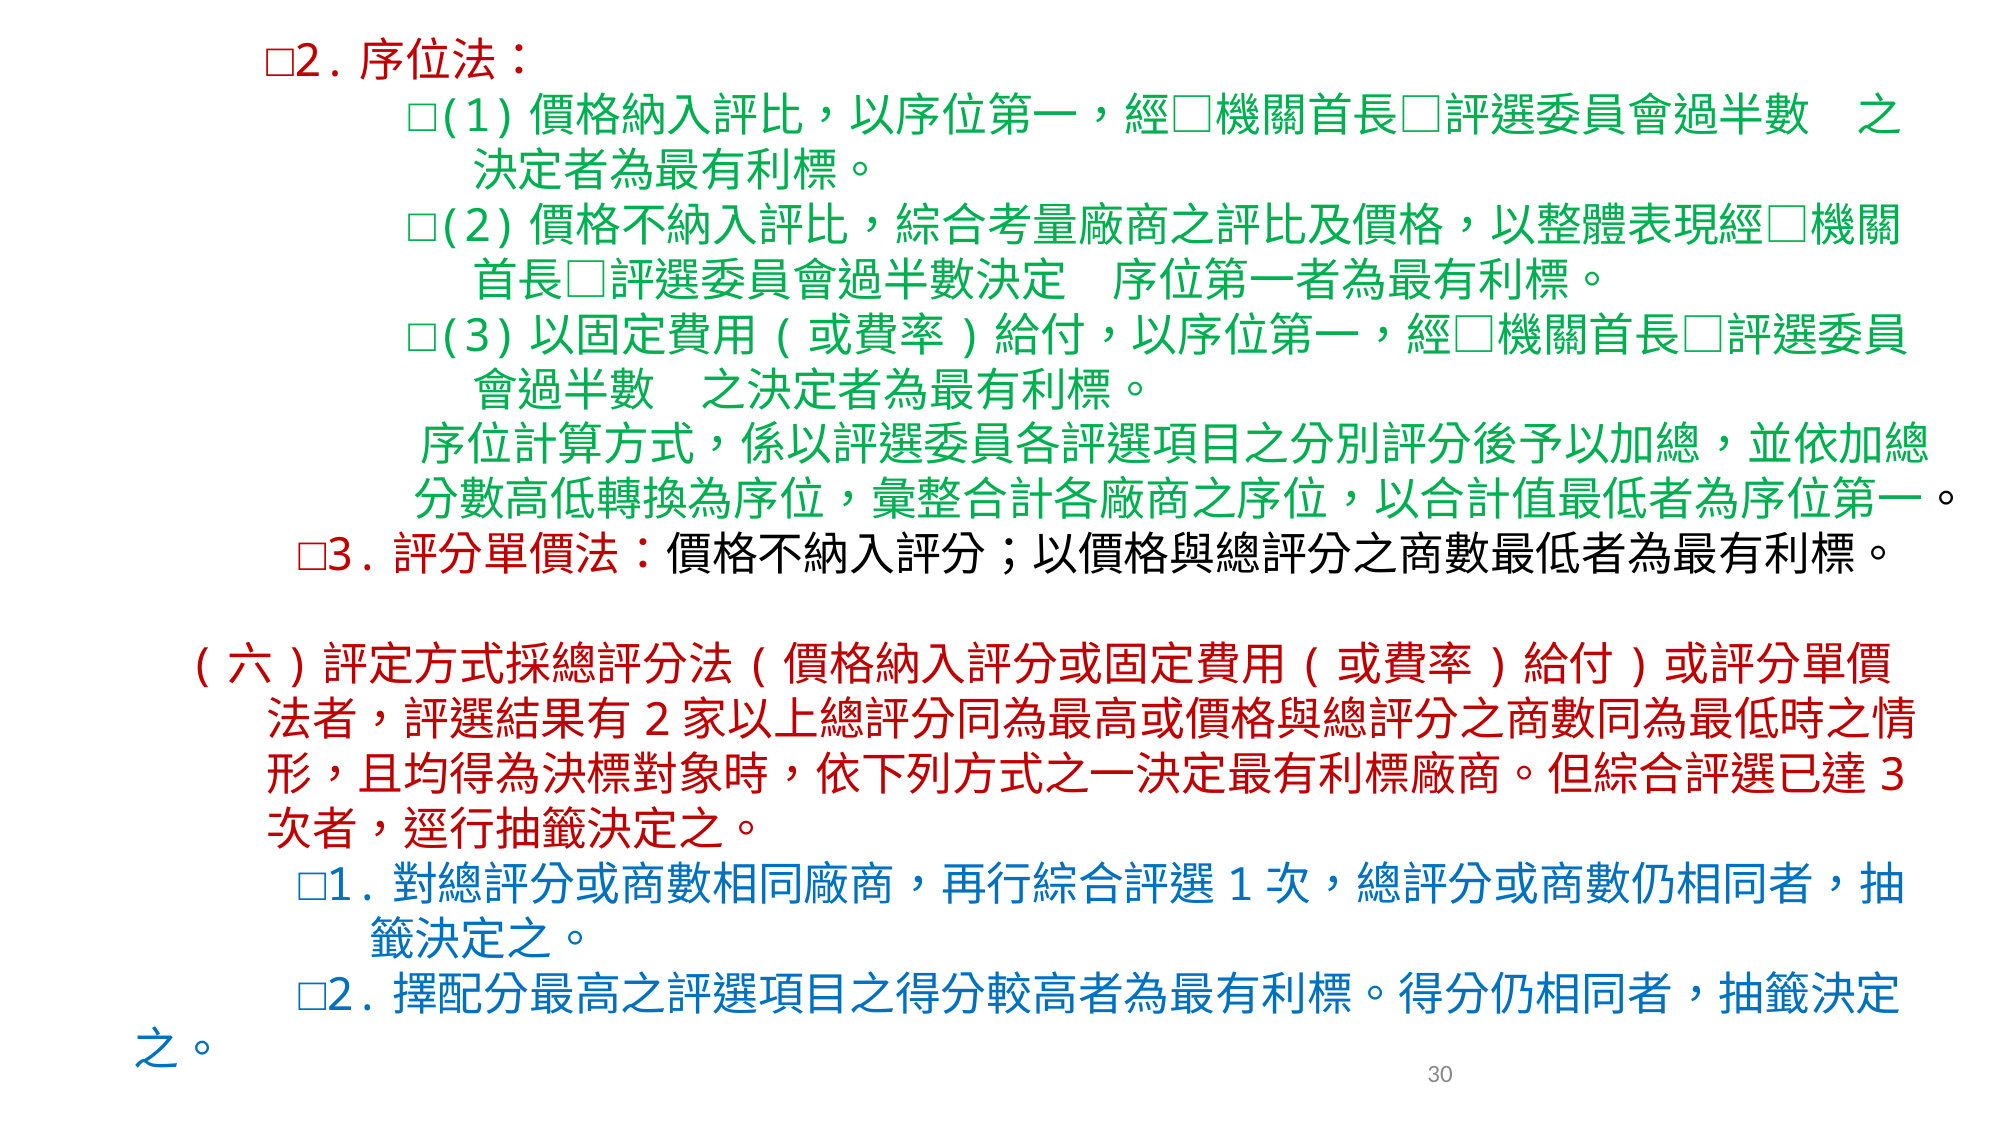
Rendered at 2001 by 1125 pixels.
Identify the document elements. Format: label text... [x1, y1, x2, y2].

text_box □2.序位法： □(1)價格納入評比，以序位第一，經□機關首長□評選委員會過半數 之決定者為最有利標。 □(2)價格不納入評比，綜合考量廠商之評比及價格，以整體表現經□機關首長□評選委員會過半數決定 序位第一者為最有利標。 □(3)以固定費用(或費率)給付，以序位第一，經□機關首長□評選委員會過半數 之決定者為最有利標。 序位計算方式，係以評選委員各評選項目之分別評分後予以加總，並依加總分數高低轉換為序位，彙整合計各廠商之序位，以合計值最低者為序位第一。 □3.評分單價法：價格不納入評分；以價格與總評分之商數最低者為最有利標。 (六)評定方式採總評分法(價格納入評分或固定費用(或費率)給付)或評分單價法者，評選結果有2家以上總評分同為最高或價格與總評分之商數同為最低時之情形，且均得為決標對象時，依下列方式之一決定最有利標廠商。但綜合評選已達3次者，逕行抽籤決定之。 □1.對總評分或商數相同廠商，再行綜合評選1次，總評分或商數仍相同者，抽籤決定之。 □2.擇配分最高之評選項目之得分較高者為最有利標。得分仍相同者，抽籤決定之。 [119, 23, 1946, 1125]
text_box 30 [1412, 1042, 1863, 1103]
